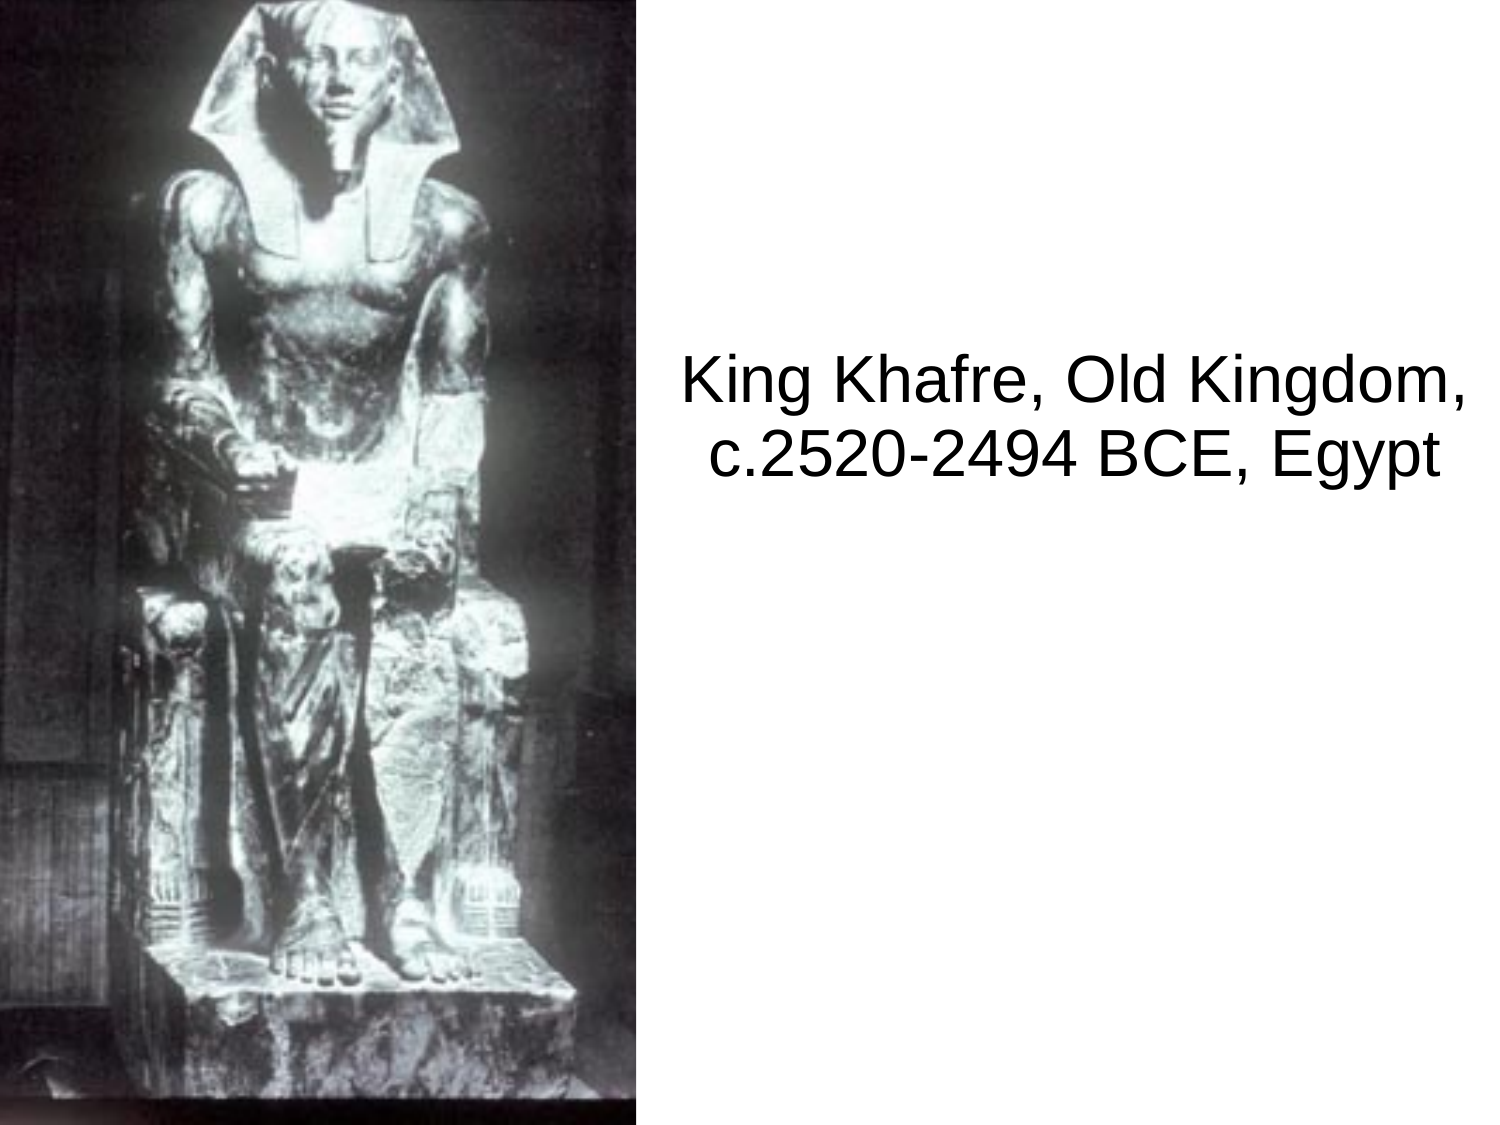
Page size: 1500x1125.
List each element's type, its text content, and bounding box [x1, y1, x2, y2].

picture [0, 0, 637, 1125]
title King Khafre, Old Kingdom, c.2520-2494 BCE, Egypt [649, 45, 1500, 788]
